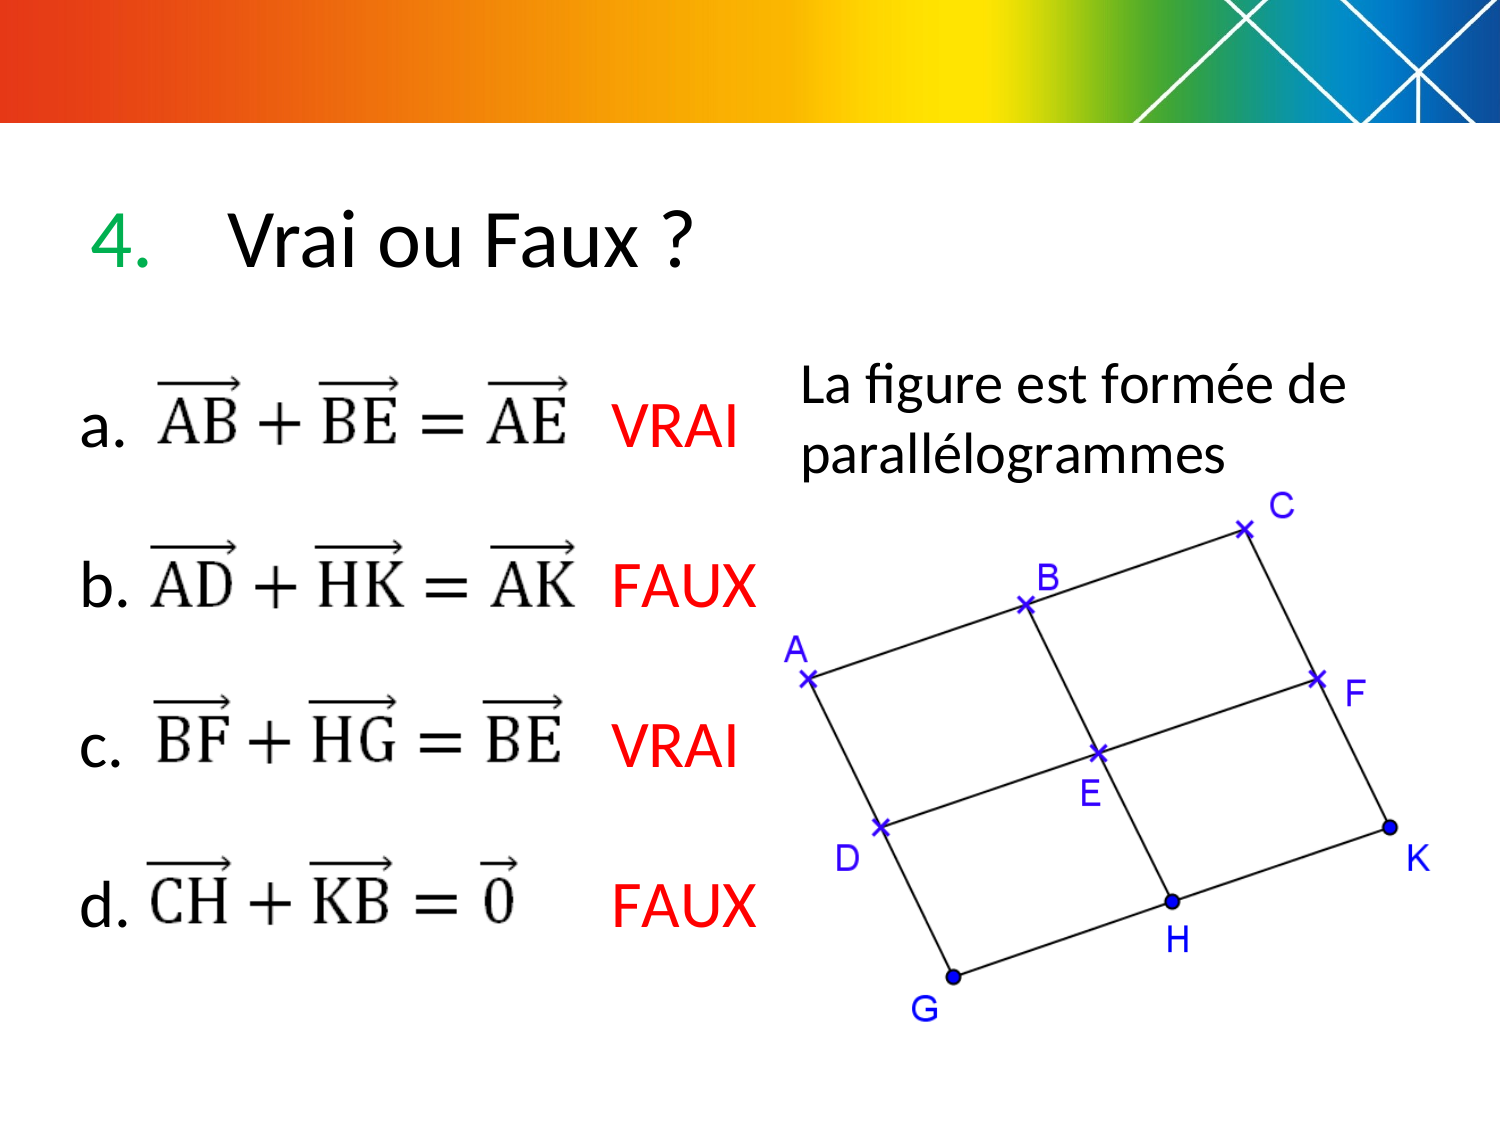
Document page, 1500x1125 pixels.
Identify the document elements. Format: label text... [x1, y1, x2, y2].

picture [136, 837, 540, 944]
picture [0, 0, 1359, 123]
text_box VRAI FAUX VRAI FAUX [596, 373, 786, 949]
title Vrai ou Faux ? [75, 163, 1426, 305]
text_box a. b. c. d. [64, 373, 573, 949]
text_box La figure est formée de parallélogrammes [785, 337, 1447, 494]
picture [135, 527, 583, 629]
picture [750, 479, 1462, 1039]
picture [135, 680, 585, 786]
picture [139, 368, 587, 465]
picture [1340, 0, 1500, 123]
